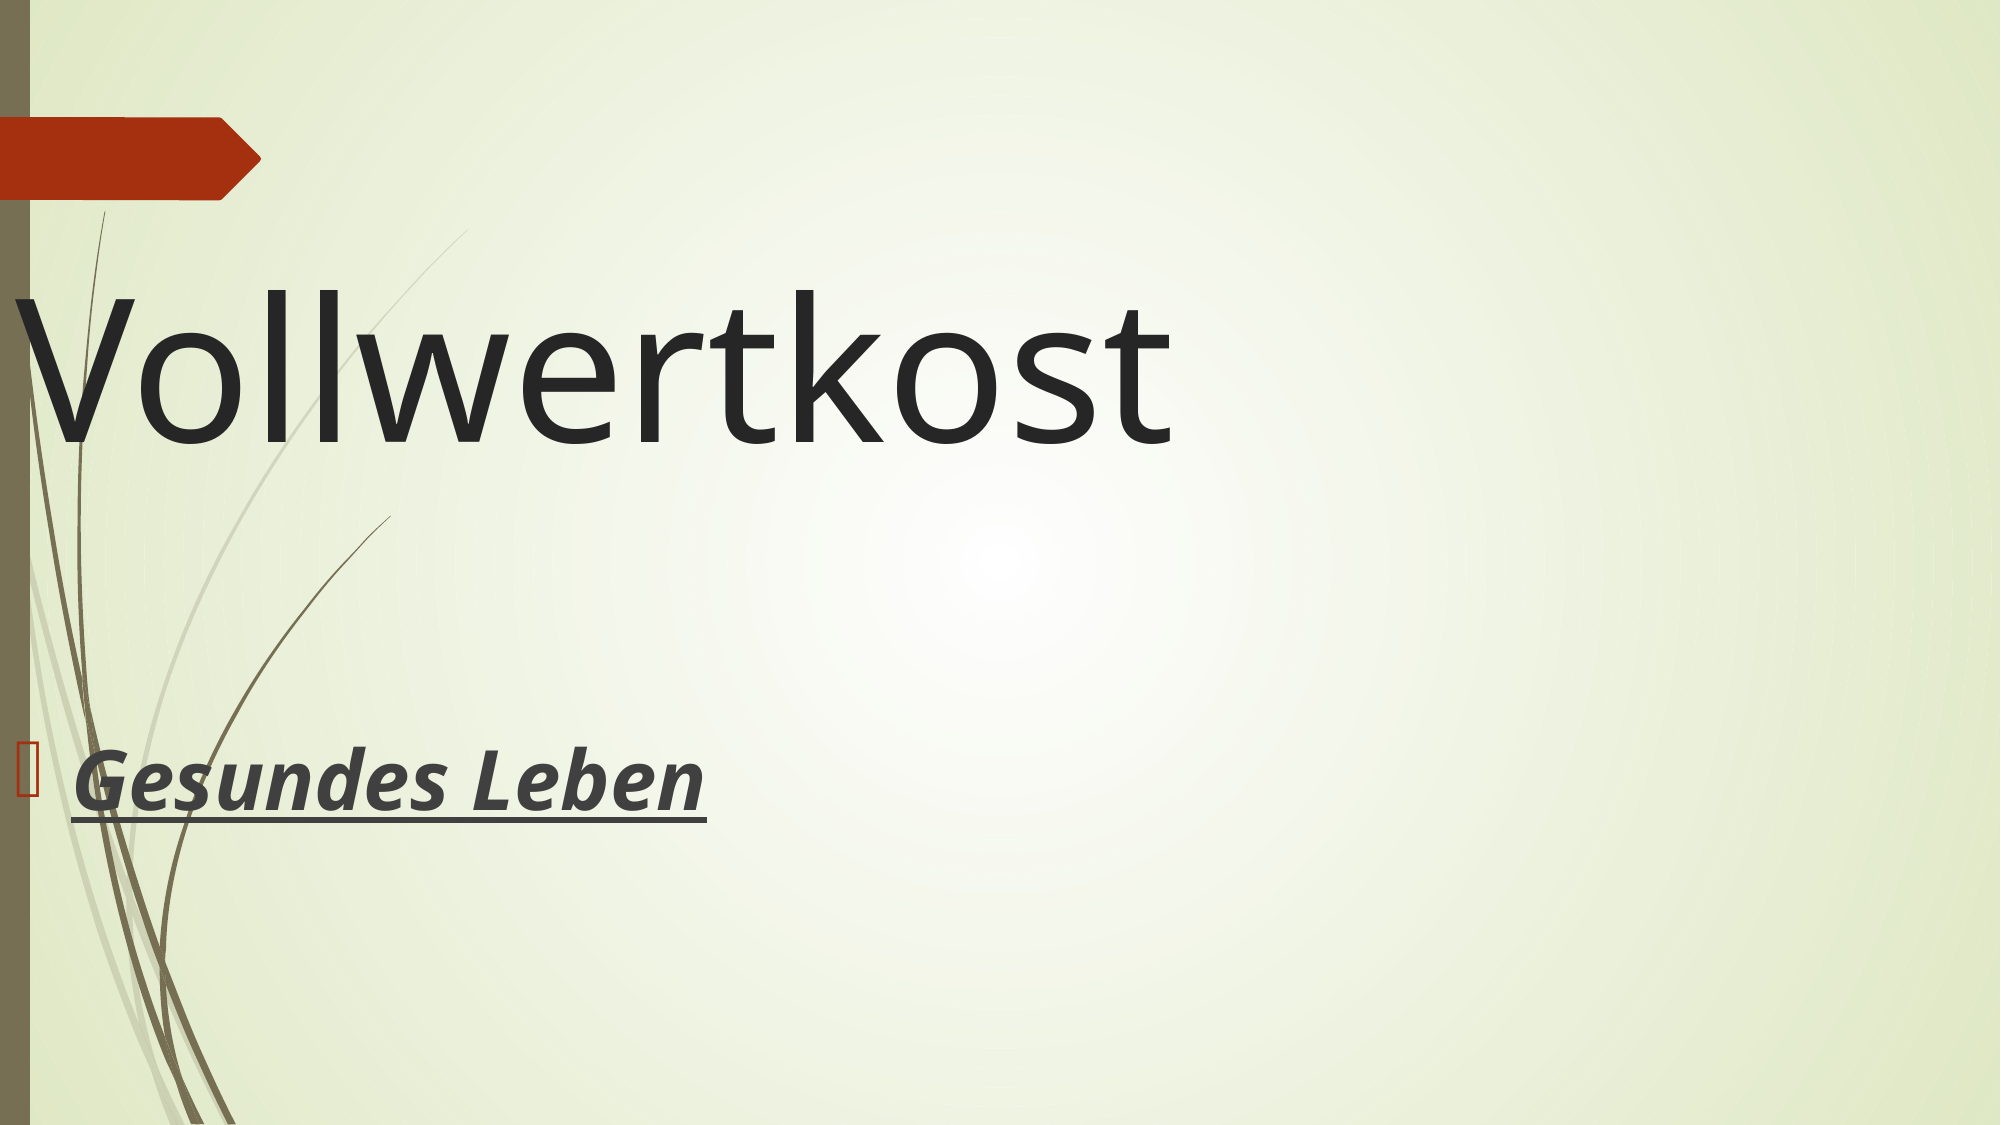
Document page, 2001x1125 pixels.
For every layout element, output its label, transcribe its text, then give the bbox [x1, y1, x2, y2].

subtitle Gesundes Leben [0, 720, 1295, 896]
title Vollwertkost [0, 234, 1636, 733]
